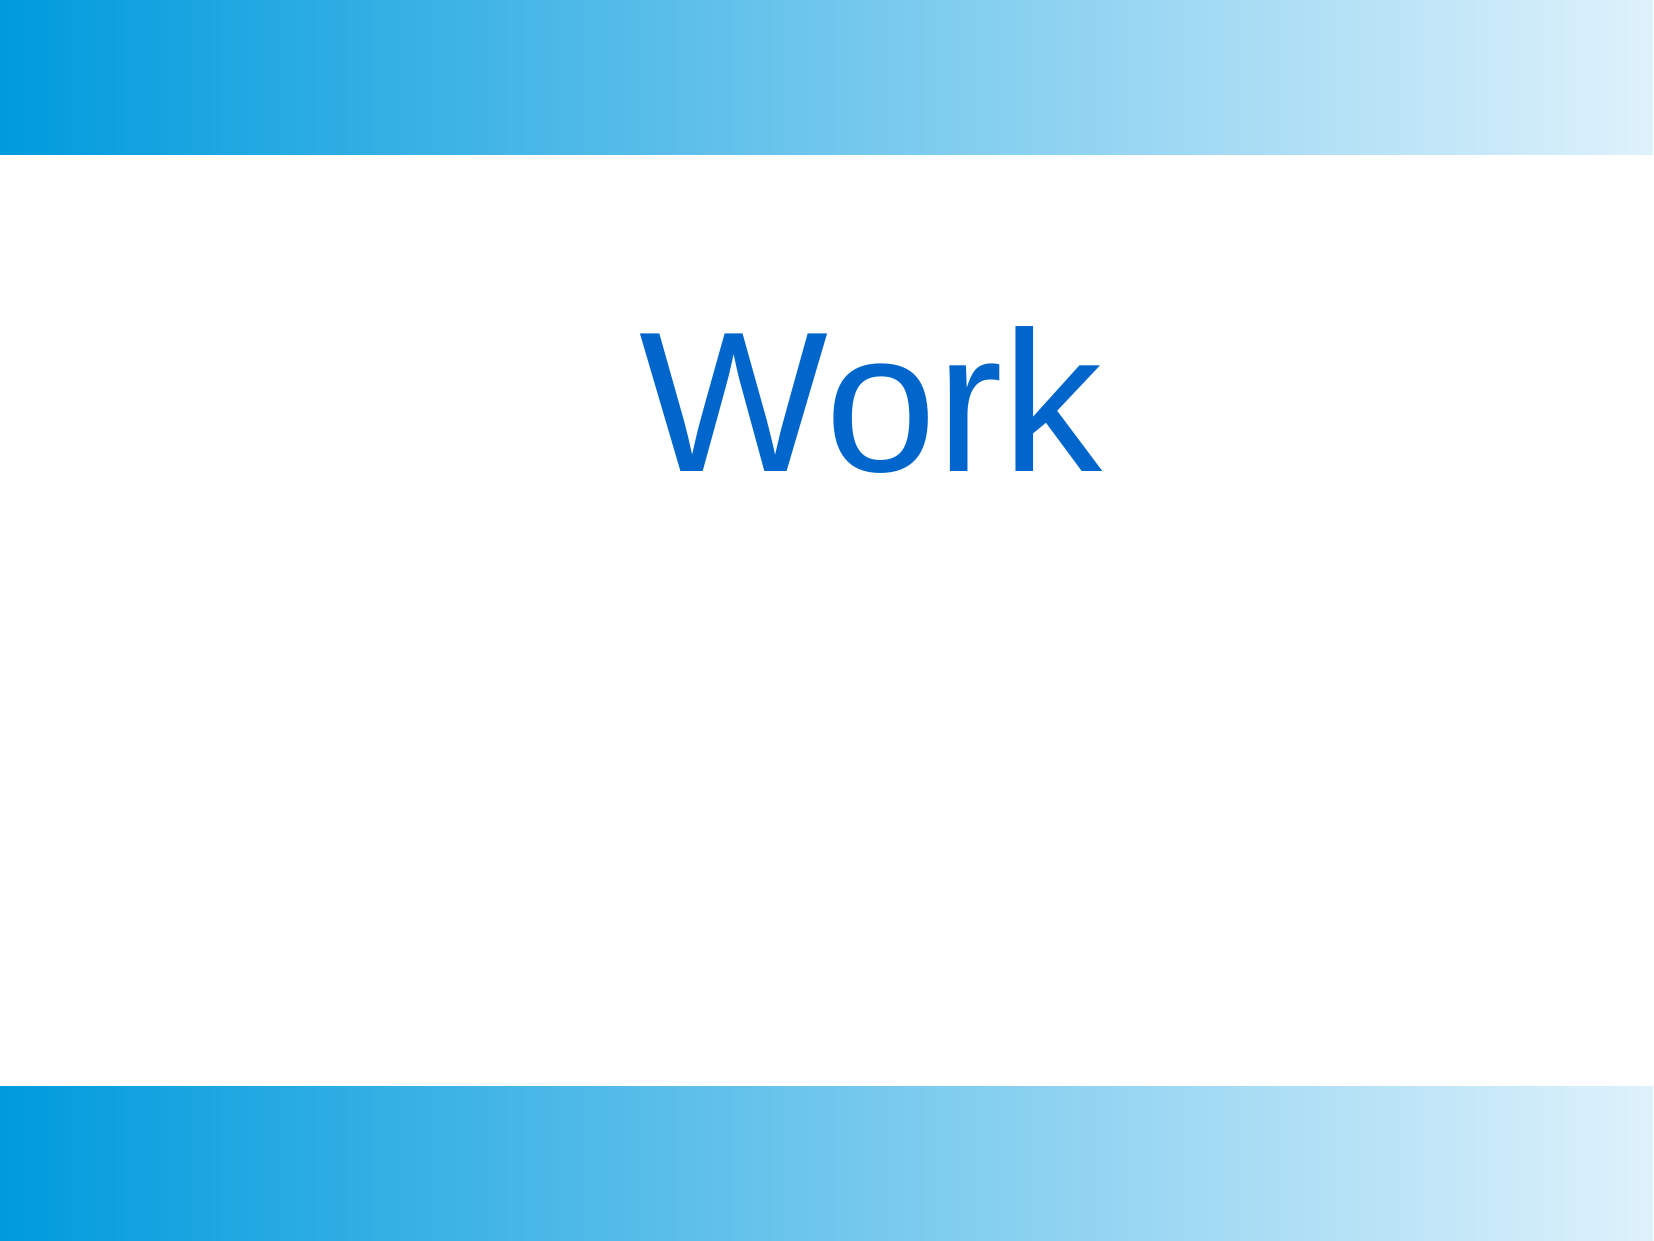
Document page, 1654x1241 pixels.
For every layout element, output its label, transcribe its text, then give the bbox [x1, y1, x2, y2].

list Work [82, 290, 1571, 1010]
